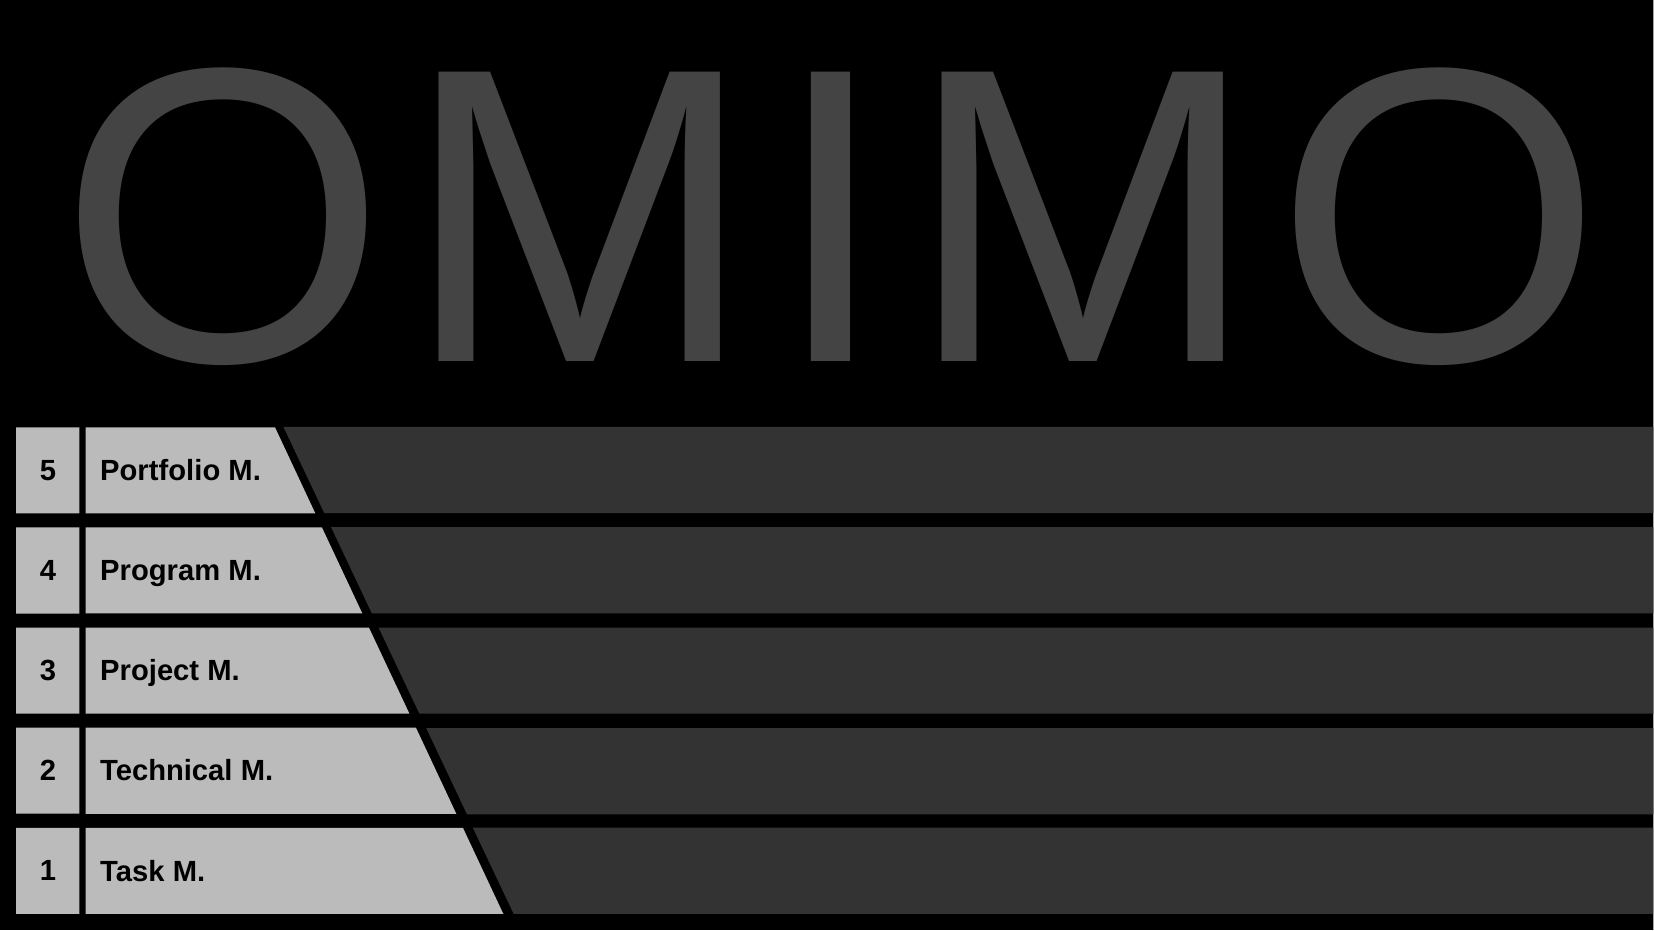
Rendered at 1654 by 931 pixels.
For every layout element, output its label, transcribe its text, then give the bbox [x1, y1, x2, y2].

text_box 5 [16, 427, 80, 514]
text_box Program M. [85, 527, 363, 614]
text_box [298, 426, 1654, 514]
text_box OMIMO [44, 0, 1620, 458]
text_box 4 [16, 527, 80, 614]
text_box Technical M. [85, 727, 457, 814]
text_box Task M. [85, 827, 504, 914]
text_box Project M. [85, 627, 410, 714]
text_box 3 [16, 627, 80, 714]
text_box 2 [16, 727, 80, 814]
text_box 1 [16, 827, 80, 914]
text_box [472, 827, 1654, 914]
text_box [378, 627, 1654, 714]
text_box Portfolio M. [85, 458, 316, 514]
text_box [331, 527, 1654, 614]
text_box [426, 728, 1654, 815]
